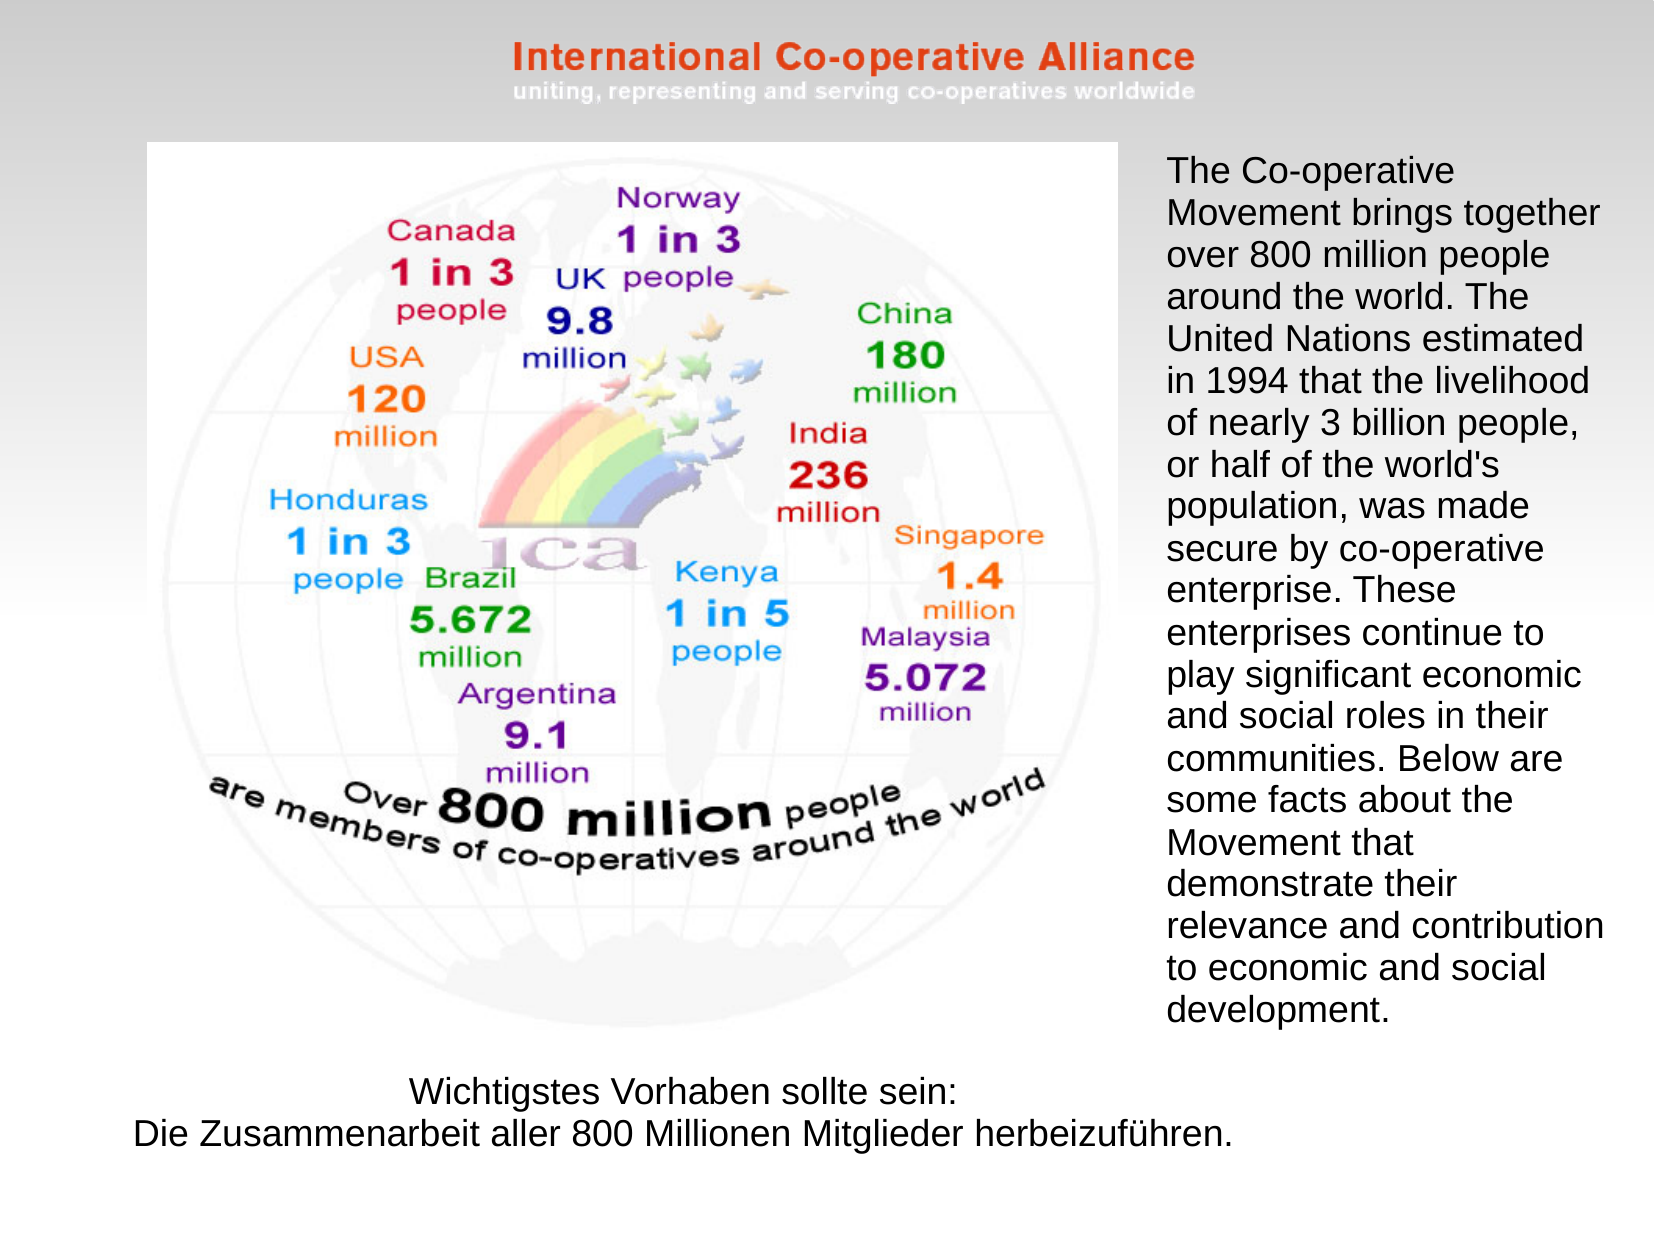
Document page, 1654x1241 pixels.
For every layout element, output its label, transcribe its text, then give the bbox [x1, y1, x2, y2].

text_box Wichtigstes Vorhaben sollte sein: Die Zusammenarbeit aller 800 Millionen Mitglieder herbeizuführen. [118, 1062, 1260, 1162]
picture [147, 142, 1118, 1040]
text_box The Co-operative Movement brings together over 800 million people around the world. The United Nations estimated in 1994 that the livelihood of nearly 3 billion people, or half of the world's population, was made secure by co-operative enterprise. These enterprises continue to play significant economic and social roles in their communities. Below are some facts about the Movement that demonstrate their relevance and contribution to economic and social development. [1151, 141, 1625, 1039]
picture [513, 31, 1198, 104]
